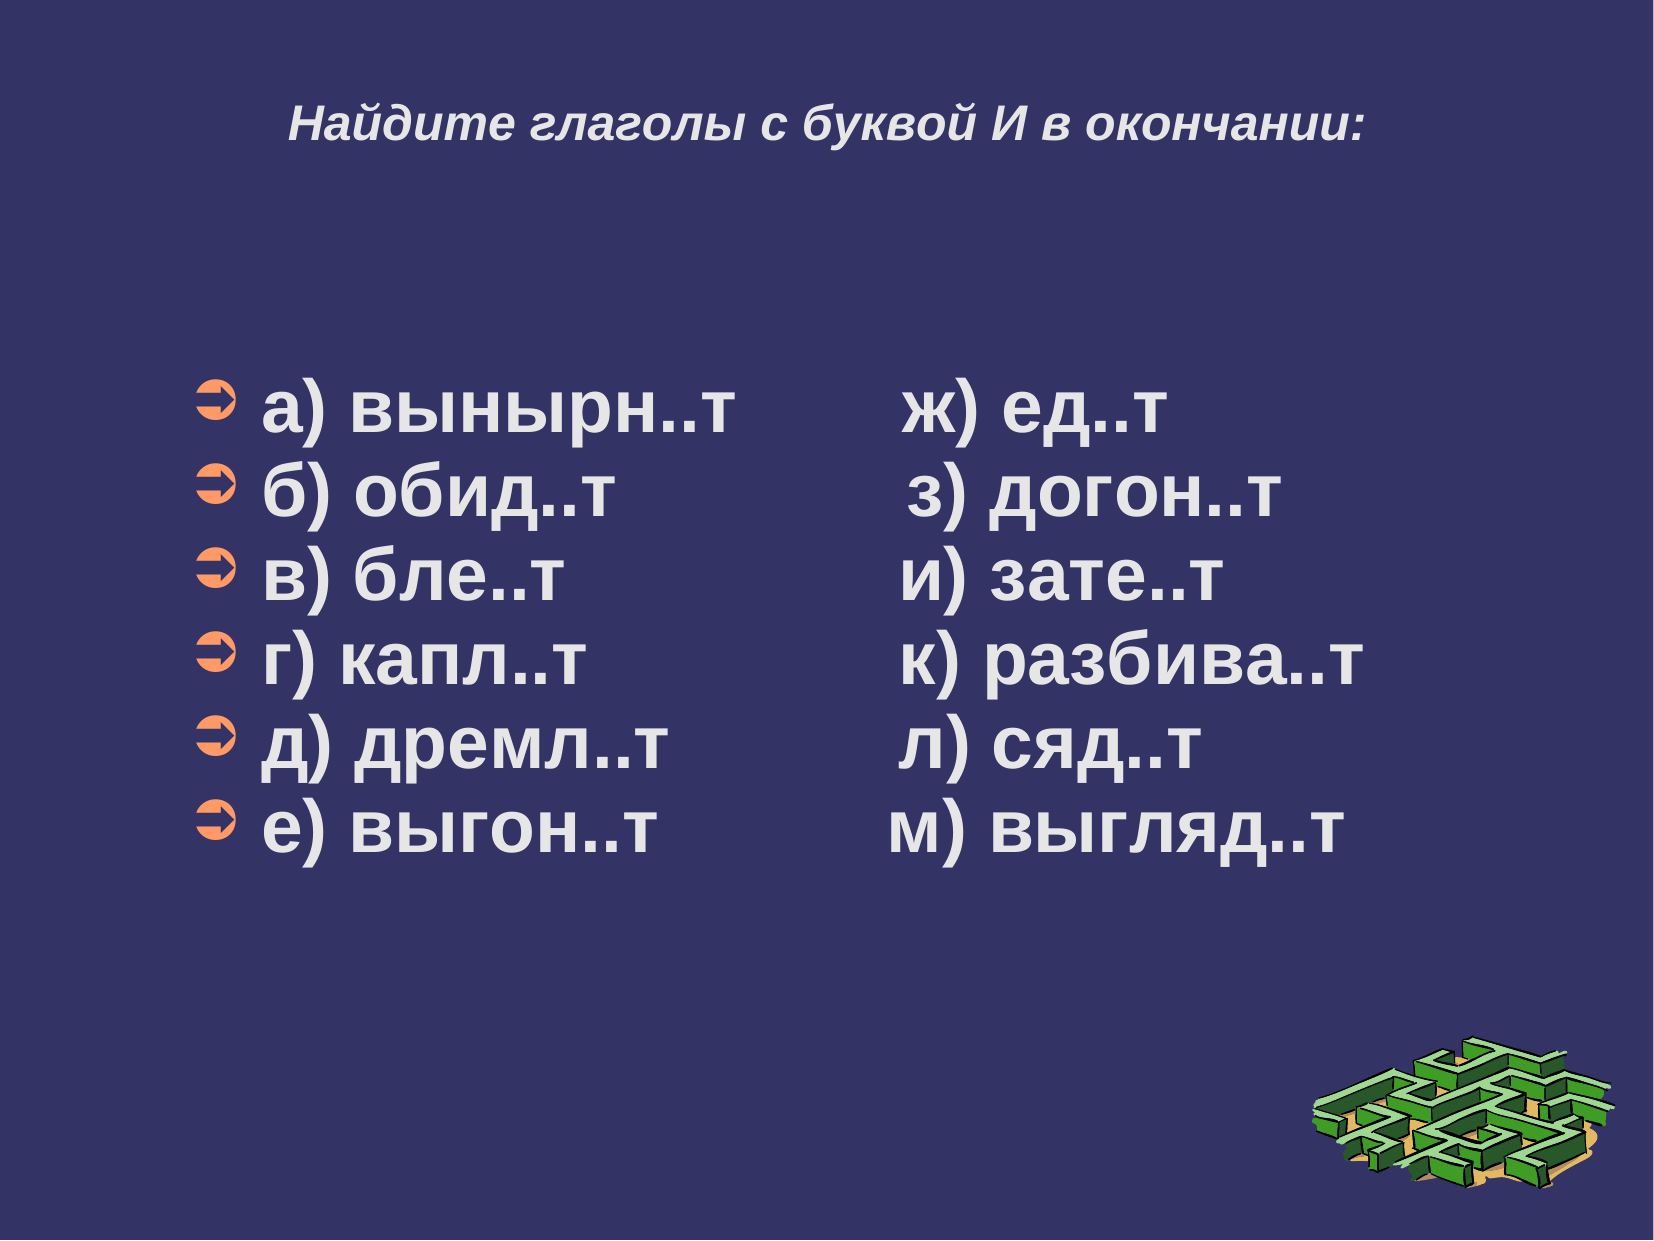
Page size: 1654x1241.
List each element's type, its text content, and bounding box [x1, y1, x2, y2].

list а) вынырн..т ж) ед..т б) обид..т з) догон..т в) бле..т и) зате..т г) капл..т к) разбива..т д) дремл..т л) сяд..т е) выгон..т м) выгляд..т [178, 364, 1570, 1147]
title Найдите глаголы с буквой И в окончании: [121, 19, 1534, 227]
